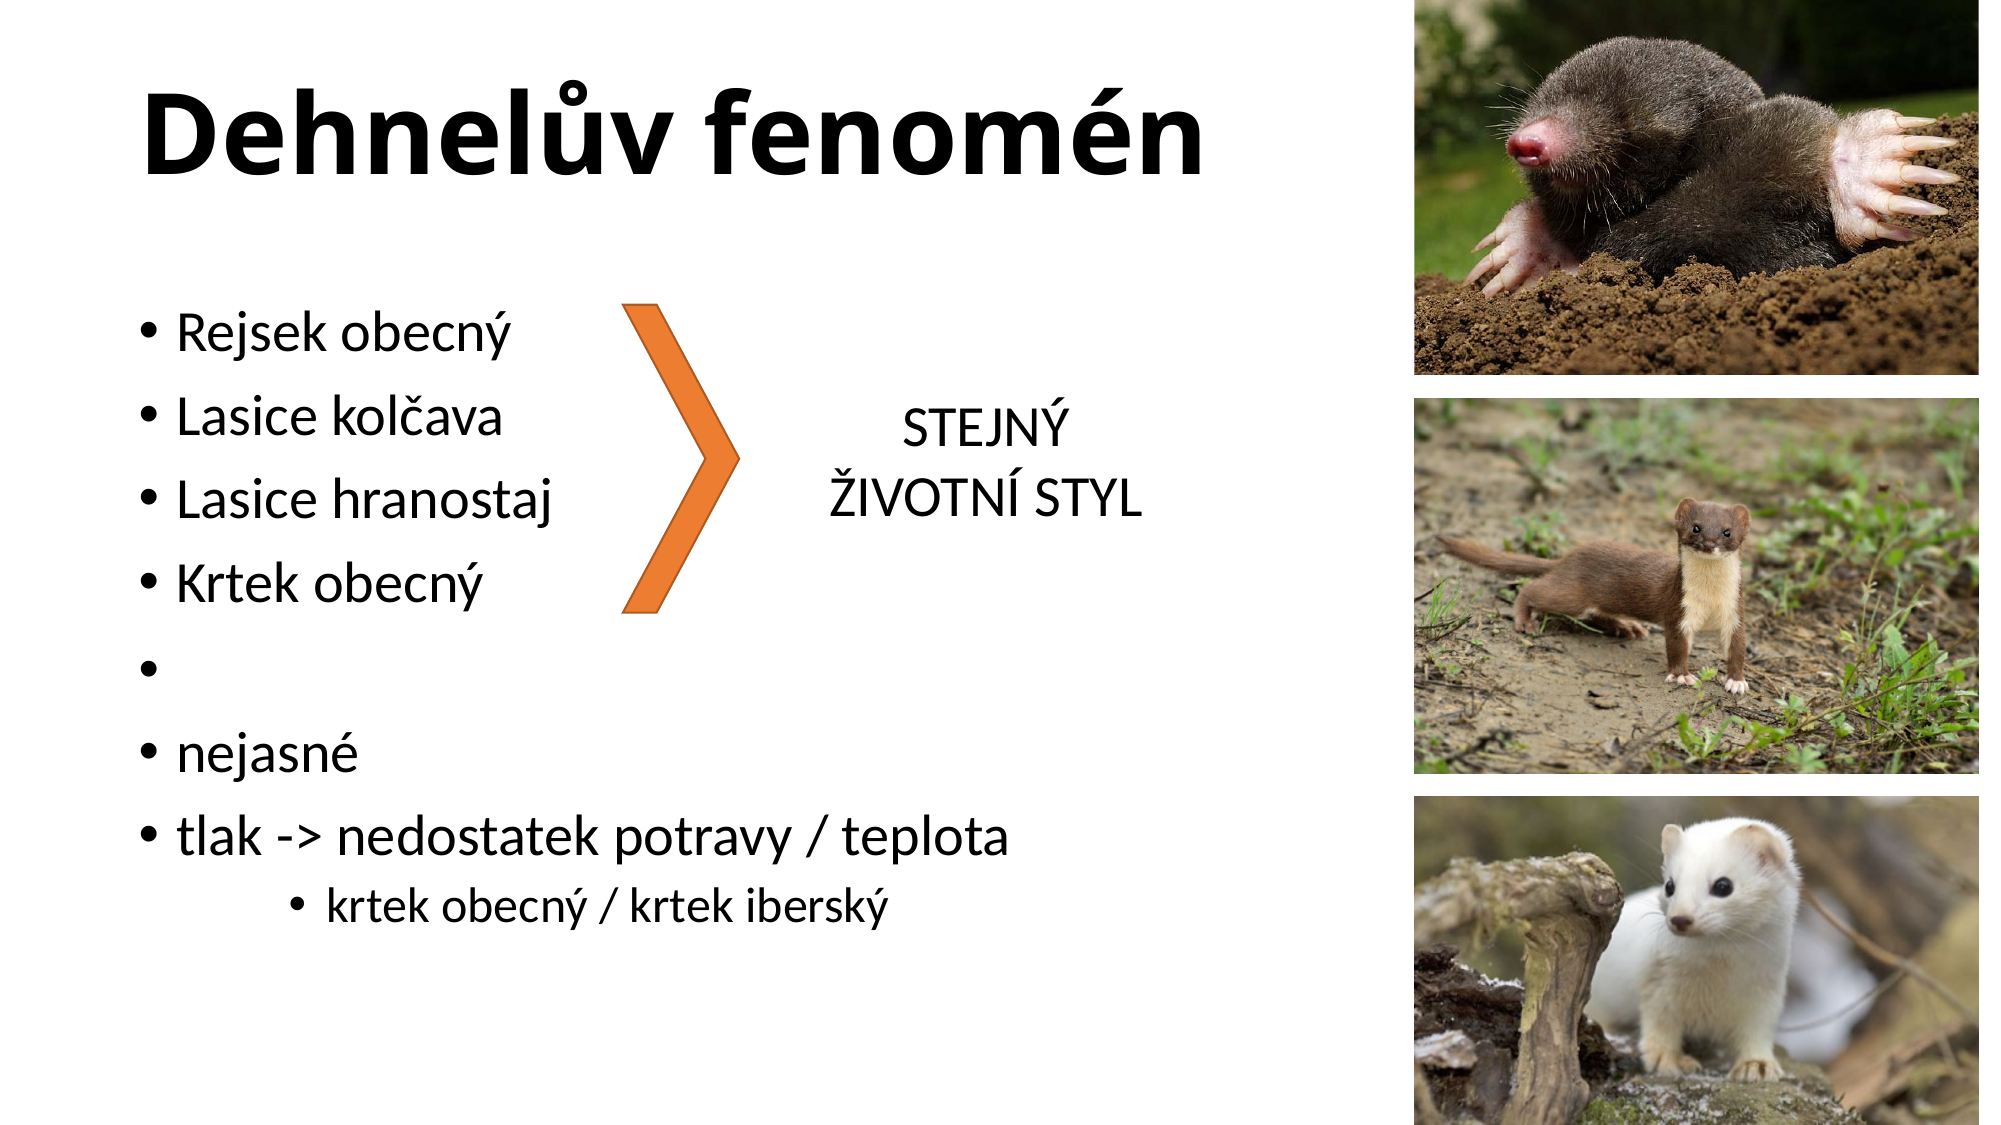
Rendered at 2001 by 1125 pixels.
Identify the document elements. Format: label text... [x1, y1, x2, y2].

text_box [622, 304, 740, 613]
title Dehnelův fenomén [123, 29, 1414, 247]
picture [1414, 0, 1979, 375]
list Rejsek obecný Lasice kolčava Lasice hranostaj Krtek obecný nejasné tlak -> nedostatek potravy / teplota krtek obecný / krtek iberský [123, 293, 1849, 1008]
picture [1414, 398, 1979, 774]
picture [1414, 796, 1979, 1125]
text_box STEJNÝ ŽIVOTNÍ STYL [809, 380, 1163, 537]
